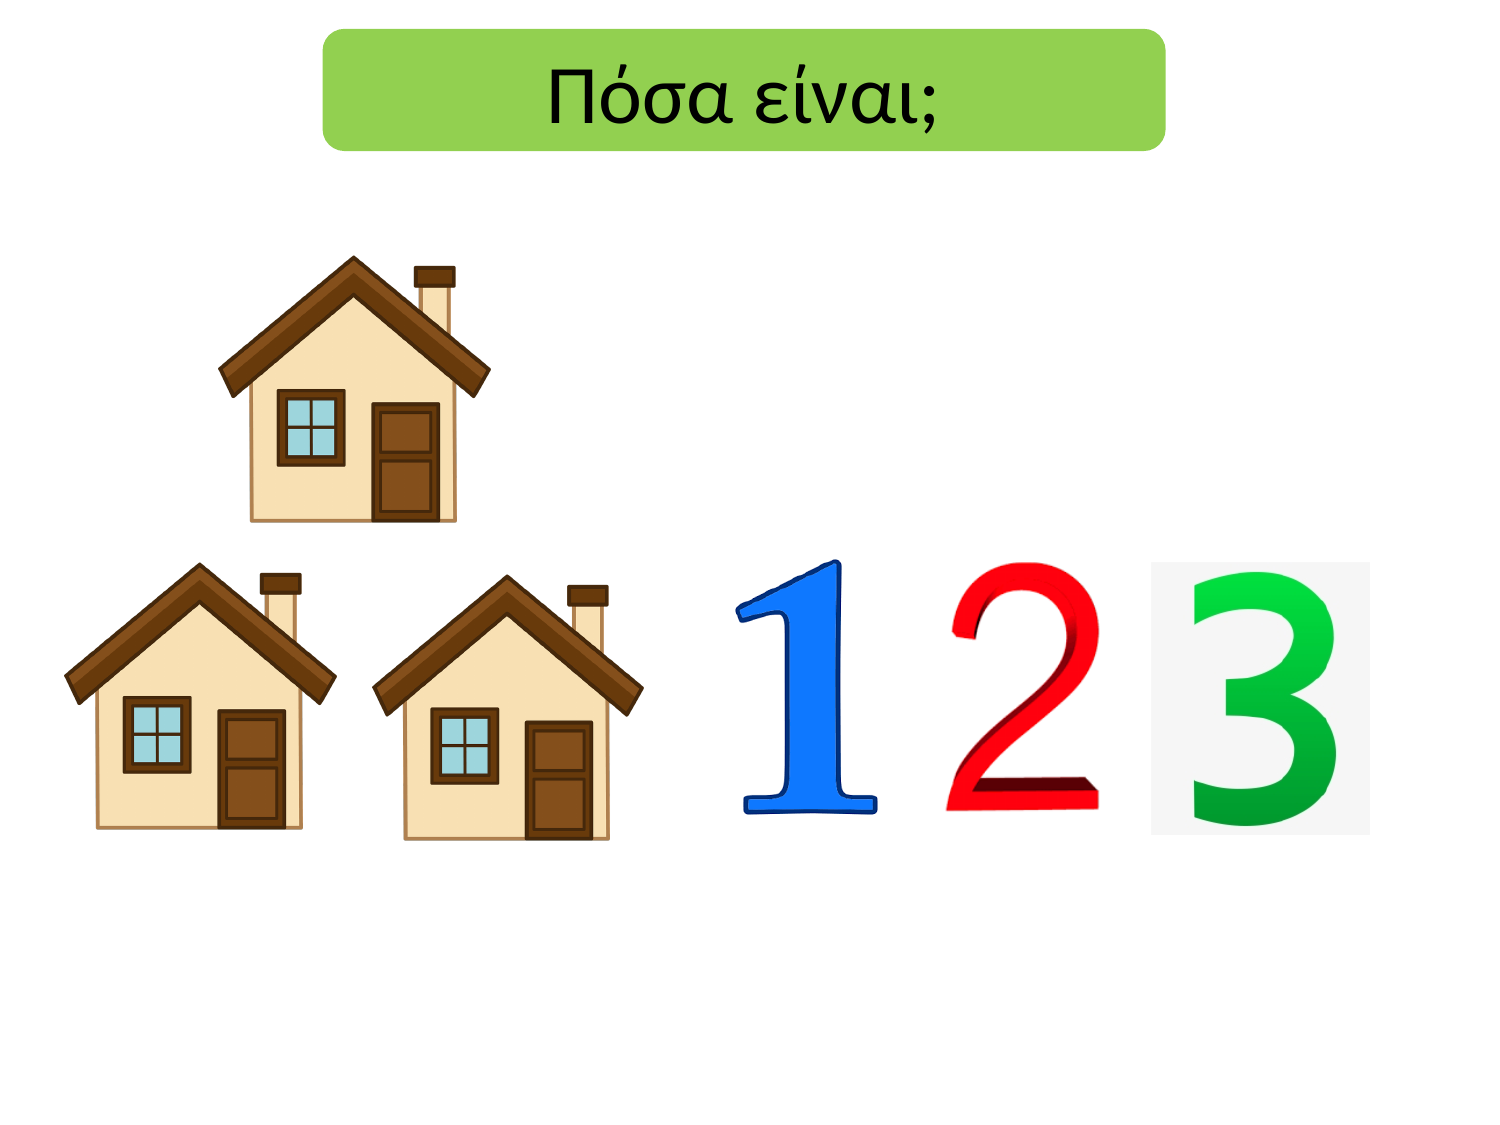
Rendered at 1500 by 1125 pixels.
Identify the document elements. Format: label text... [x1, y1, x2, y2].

picture [726, 550, 886, 823]
text_box Πόσα είναι; [324, 30, 1164, 149]
picture [64, 562, 337, 830]
picture [218, 255, 491, 523]
picture [372, 574, 644, 841]
picture [891, 550, 1370, 835]
